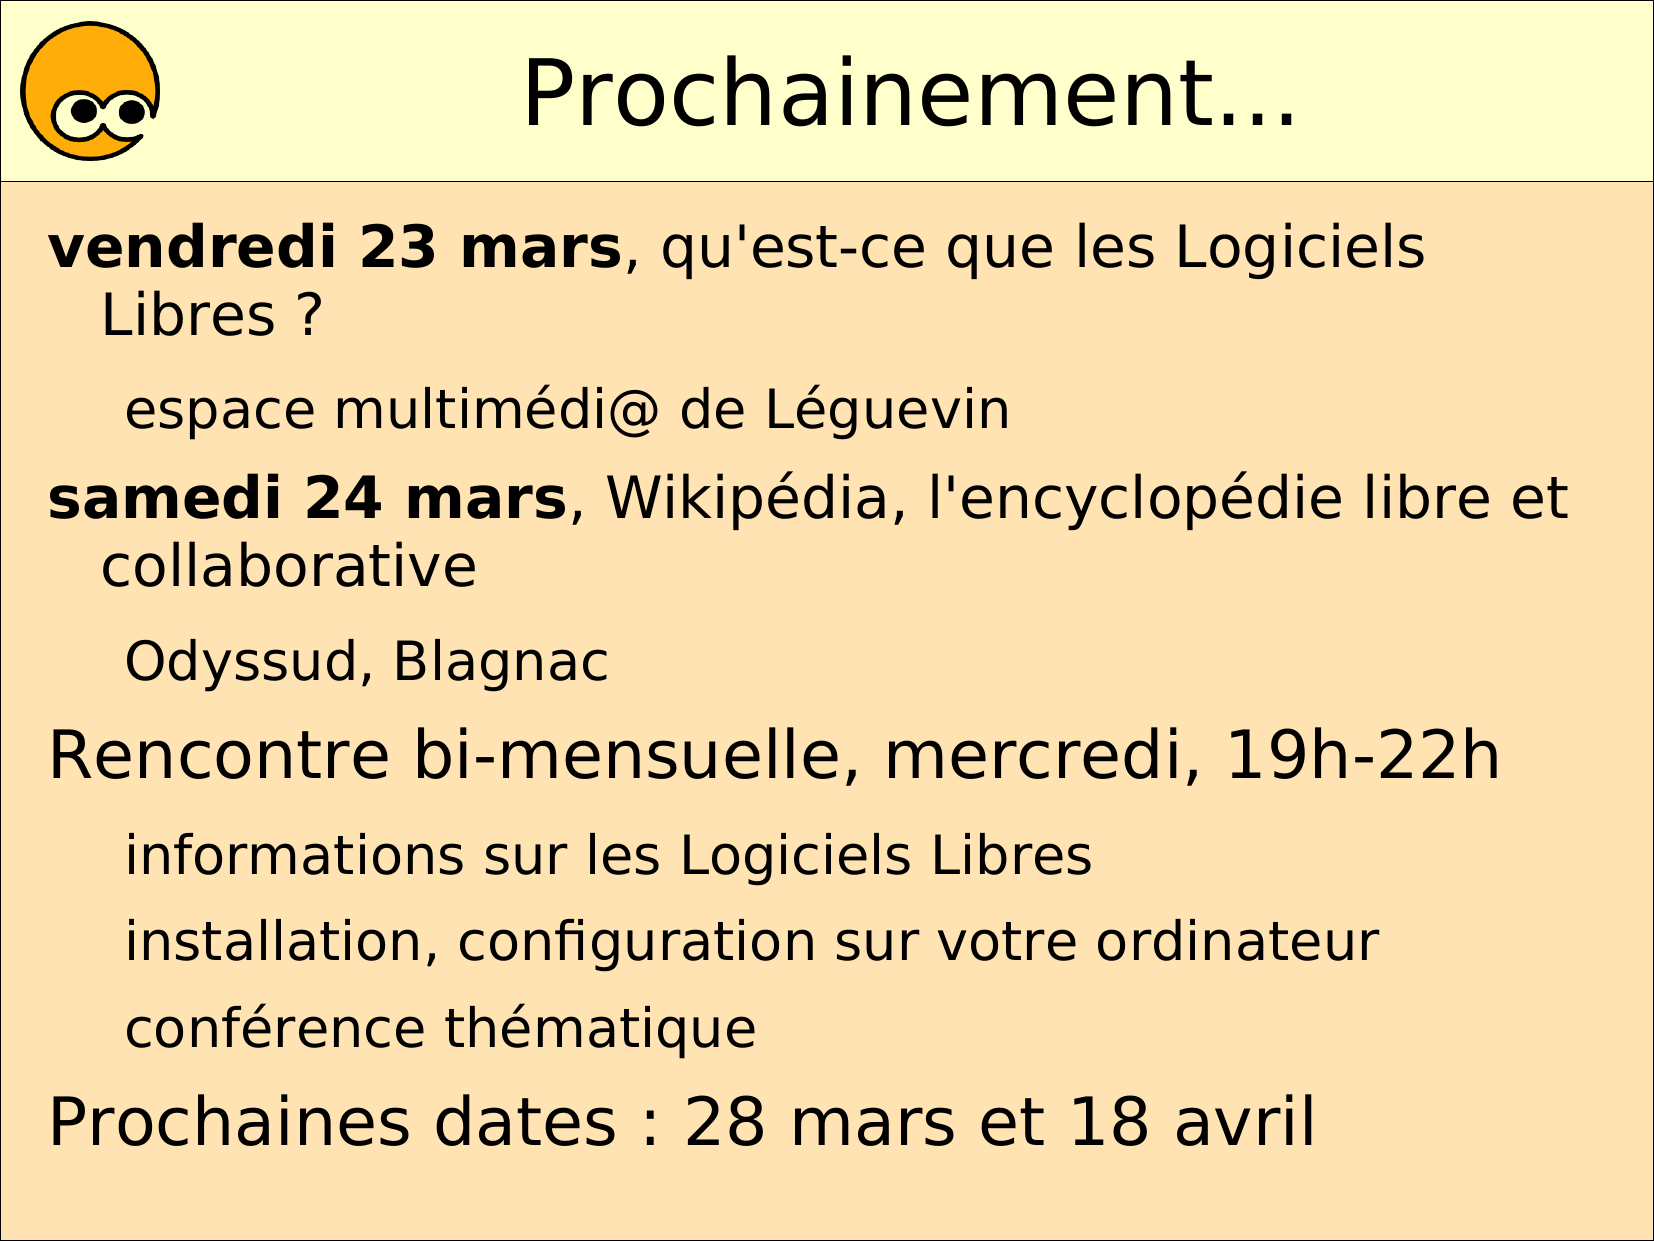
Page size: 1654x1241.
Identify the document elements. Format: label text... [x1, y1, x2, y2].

picture [20, 21, 160, 161]
list vendredi 23 mars, qu'est-ce que les Logiciels Libres ? espace multimédi@ de Léguevin samedi 24 mars, Wikipédia, l'encyclopédie libre et collaborative Odyssud, Blagnac Rencontre bi-mensuelle, mercredi, 19h-22h informations sur les Logiciels Libres installation, configuration sur votre ordinateur conférence thématique Prochaines dates : 28 mars et 18 avril [29, 213, 1605, 1162]
title Prochainement... [203, 39, 1620, 147]
